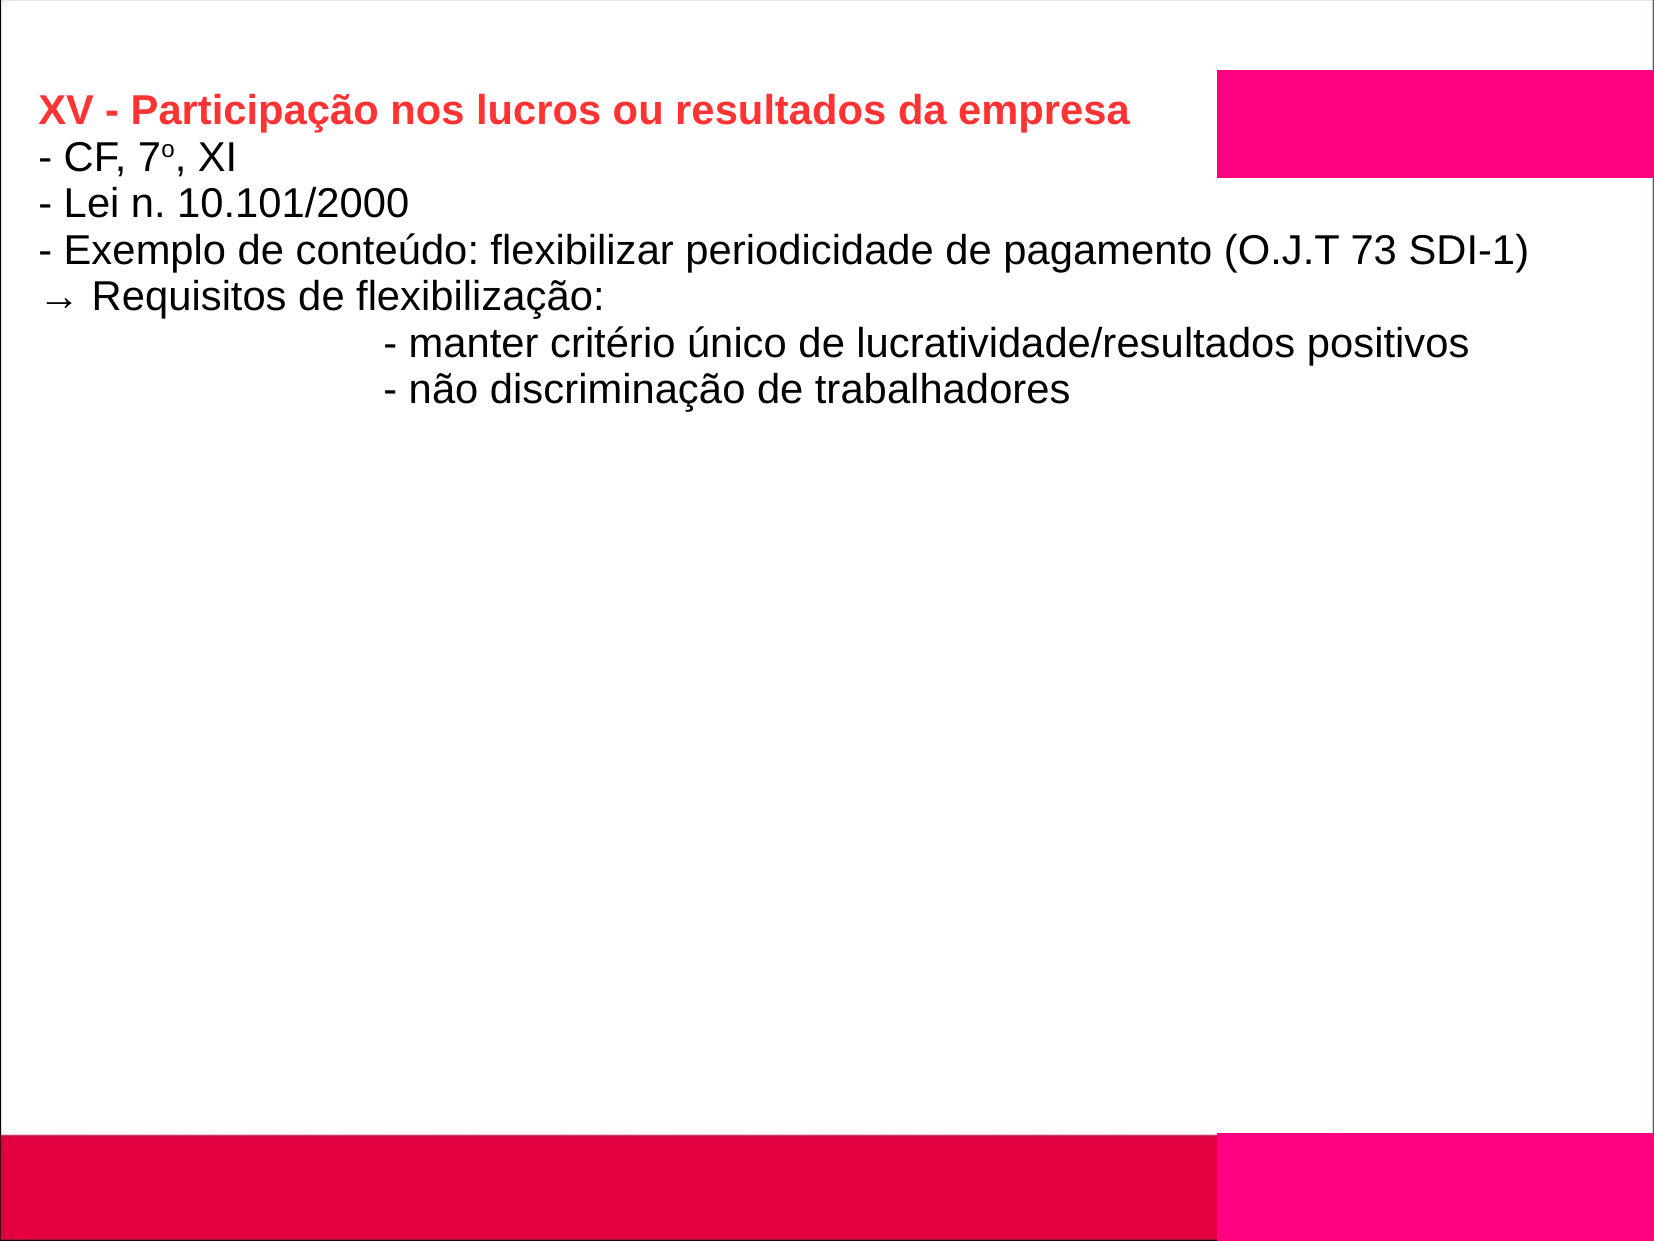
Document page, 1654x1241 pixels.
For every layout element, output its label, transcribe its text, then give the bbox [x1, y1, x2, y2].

text_box XV - Participação nos lucros ou resultados da empresa - CF, 7o, XI - Lei n. 10.101/2000 - Exemplo de conteúdo: flexibilizar periodicidade de pagamento (O.J.T 73 SDI-1) → Requisitos de flexibilização: - manter critério único de lucratividade/resultados positivos - não discriminação de trabalhadores [23, 79, 1619, 425]
picture [0, 0, 1654, 1241]
